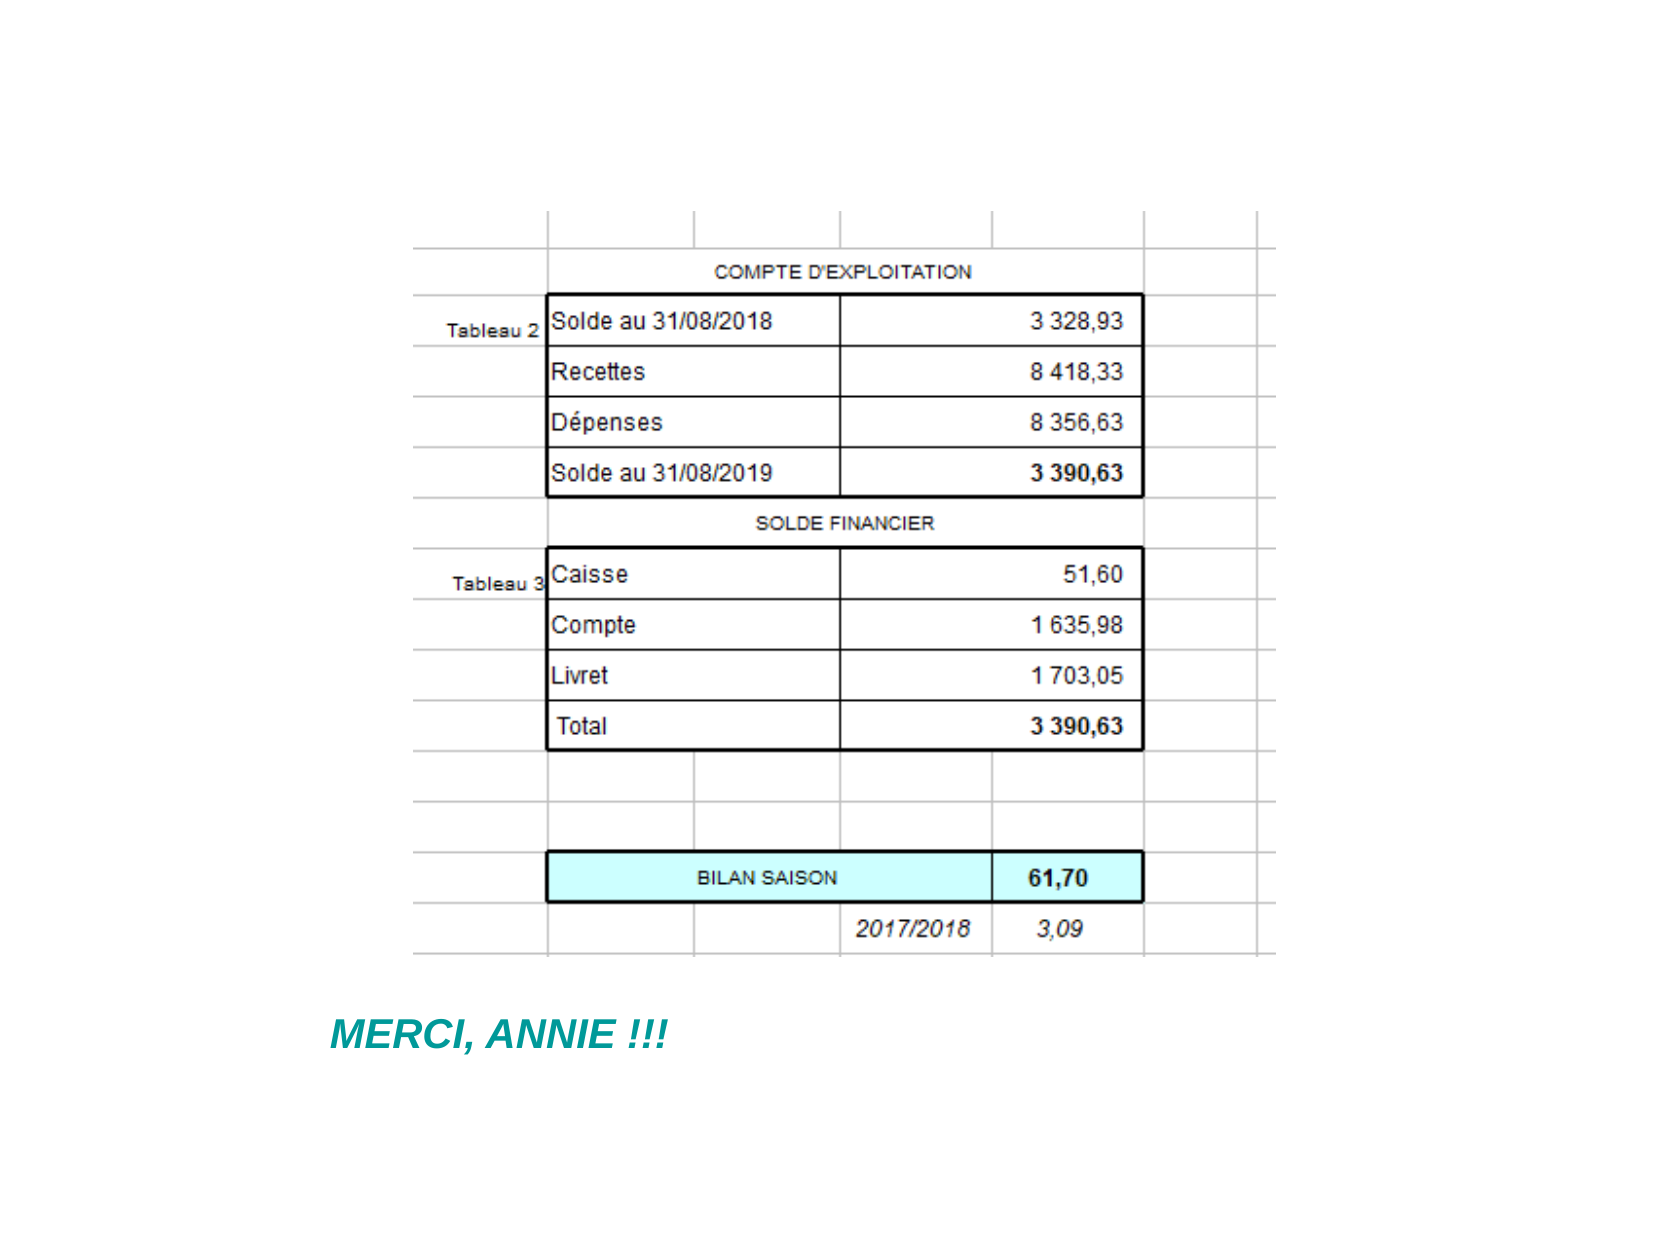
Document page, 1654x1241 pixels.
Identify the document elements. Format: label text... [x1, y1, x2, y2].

text_box MERCI, ANNIE !!! [283, 1003, 1406, 1066]
picture [413, 211, 1276, 957]
